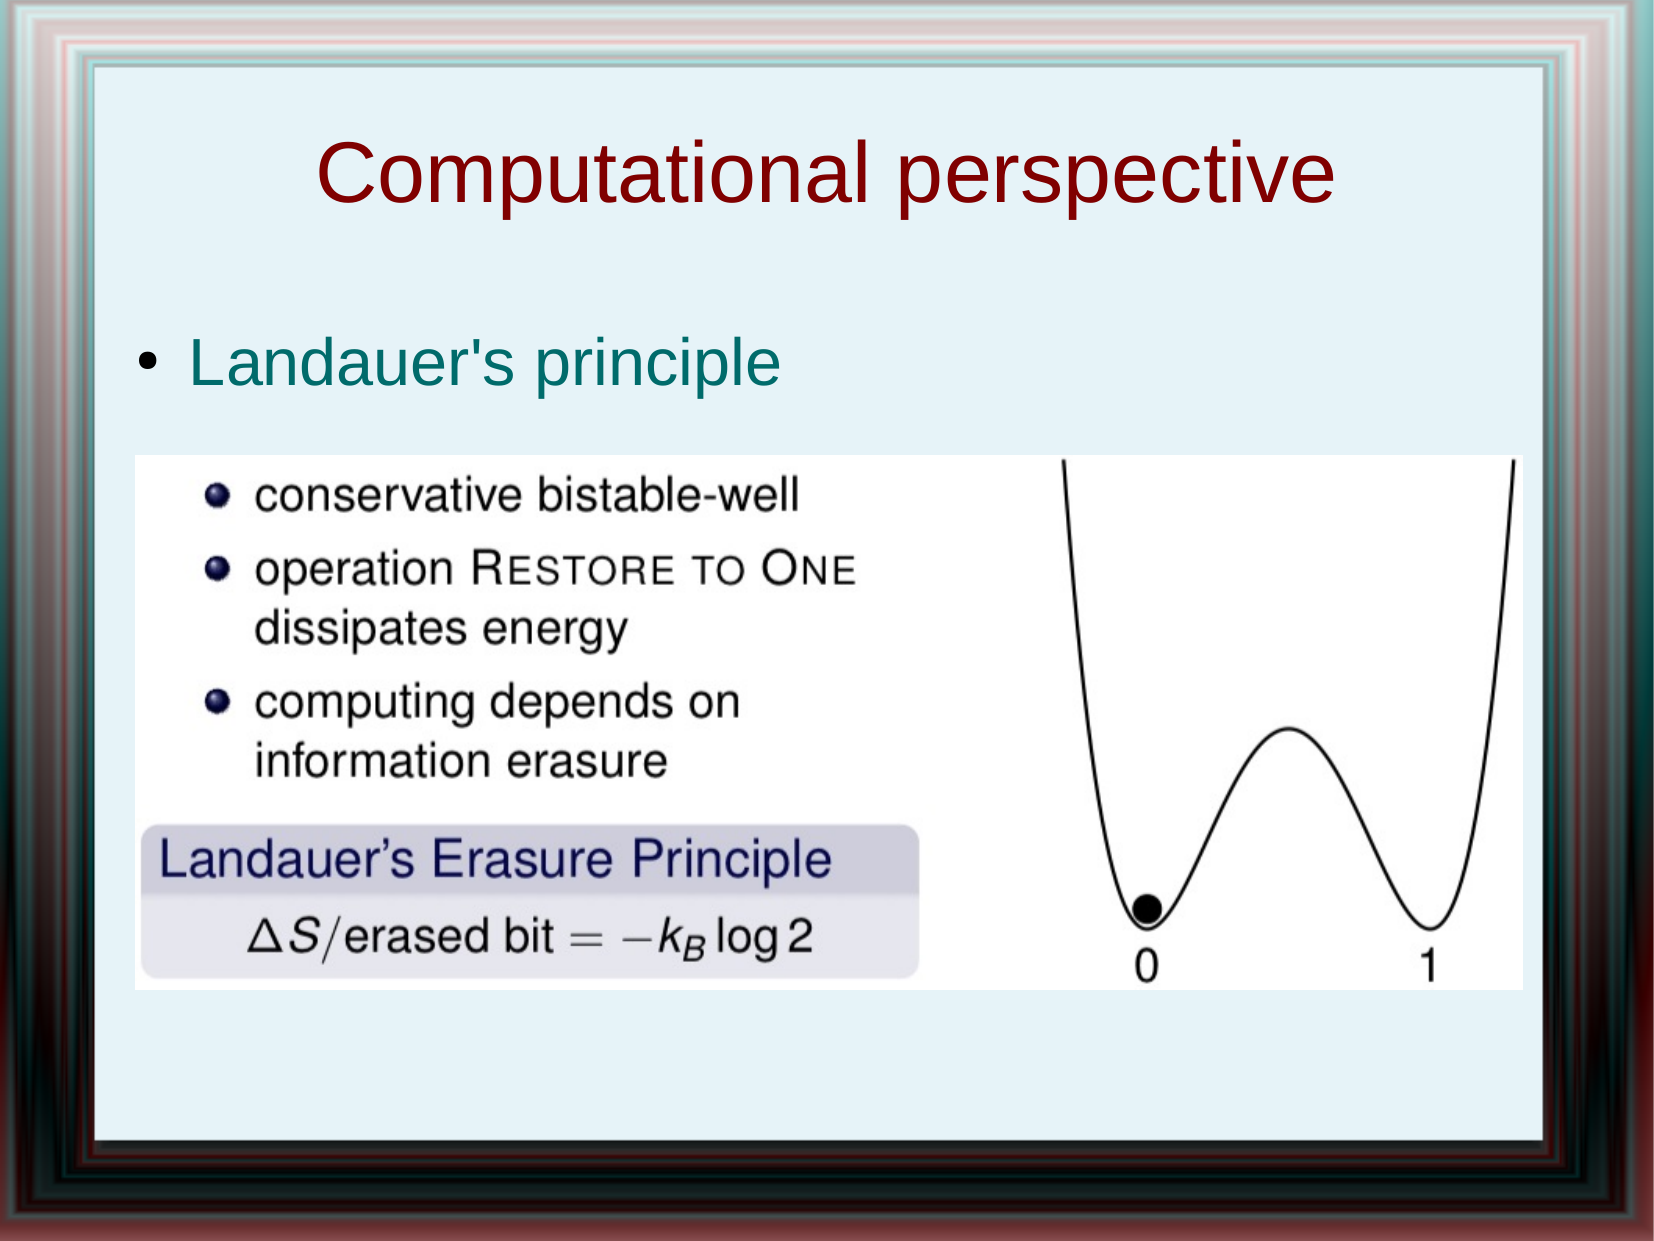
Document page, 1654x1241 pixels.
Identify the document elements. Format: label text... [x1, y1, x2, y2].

list Landauer's principle [118, 324, 1506, 945]
title Computational perspective [118, 88, 1536, 257]
picture [0, 0, 1654, 1241]
